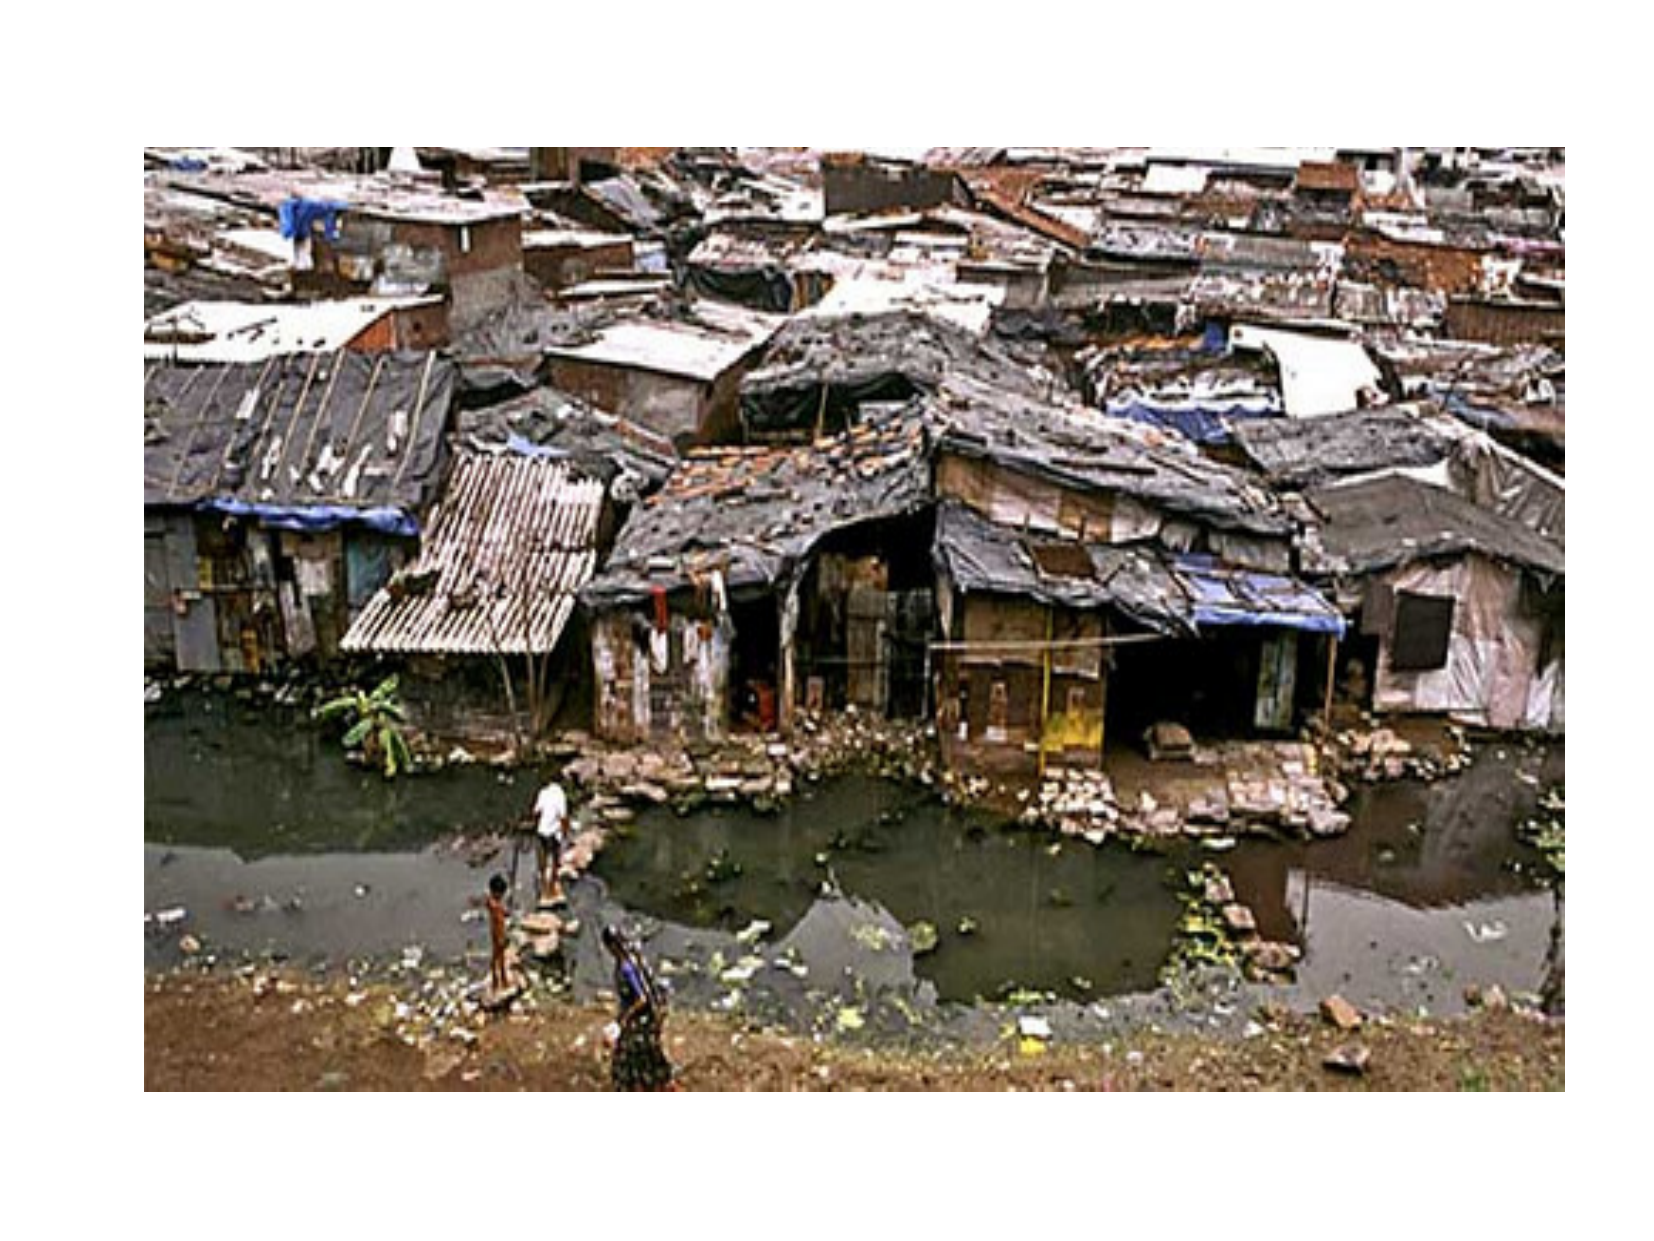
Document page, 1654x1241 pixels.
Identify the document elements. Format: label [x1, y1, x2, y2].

picture [144, 147, 1565, 1092]
